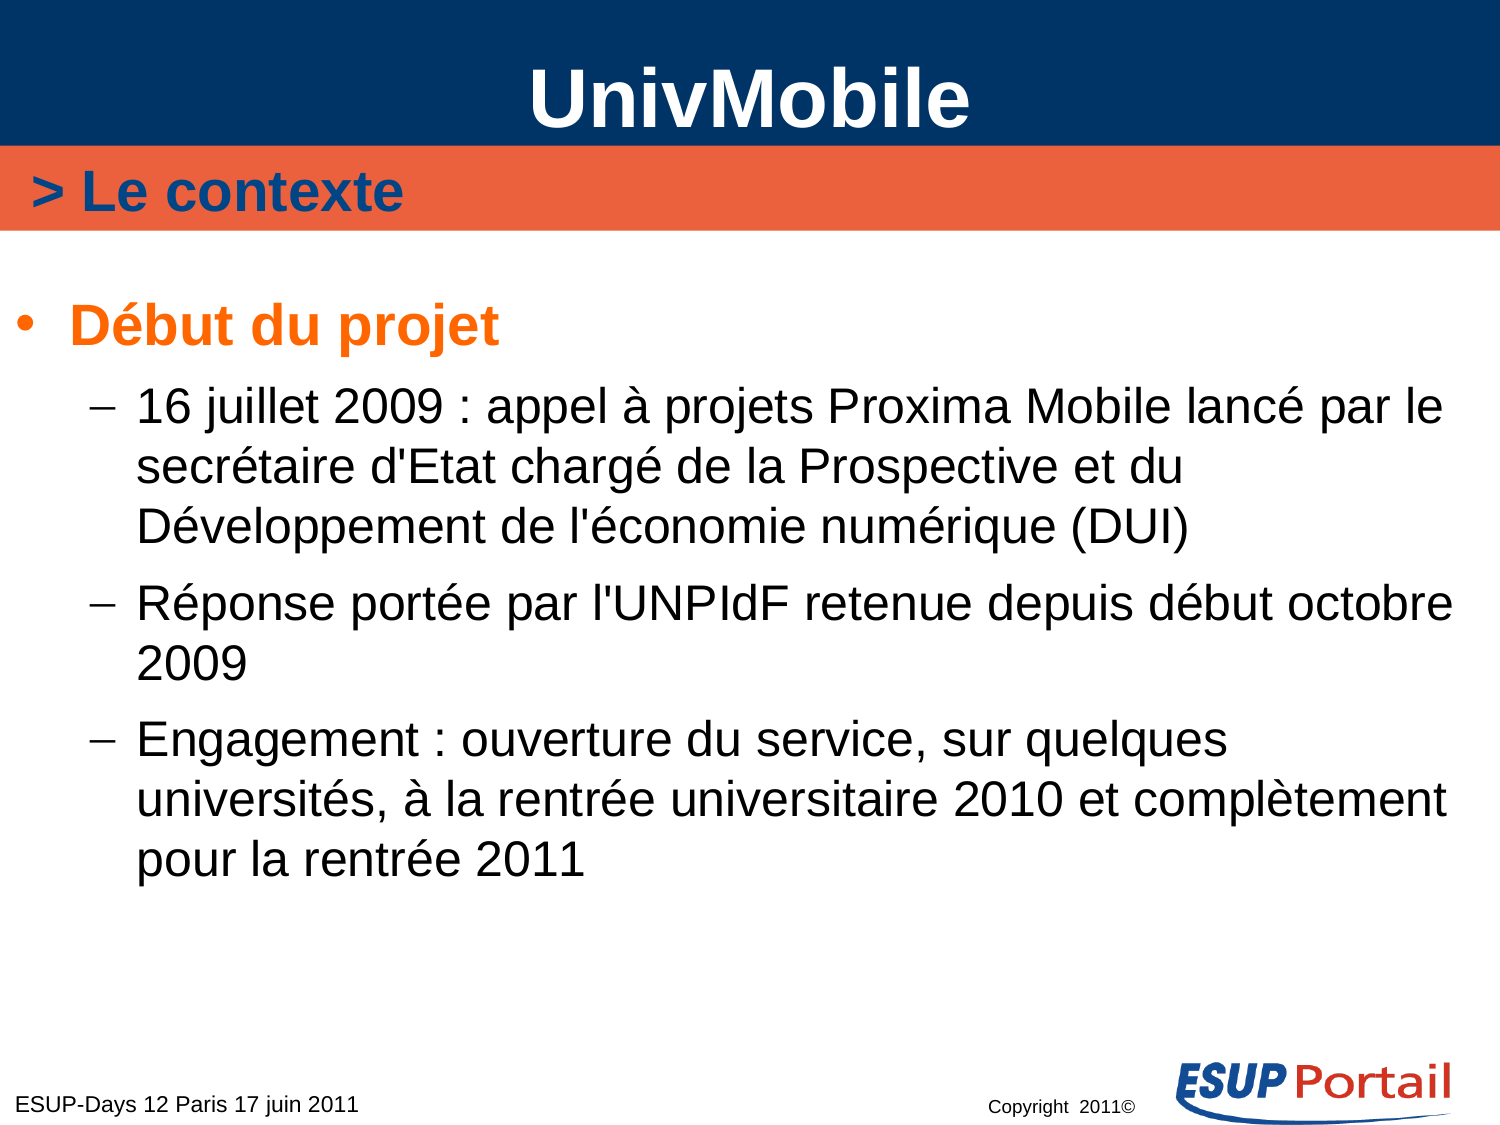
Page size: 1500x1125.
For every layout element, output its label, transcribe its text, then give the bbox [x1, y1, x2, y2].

text_box UnivMobile [0, 0, 1500, 145]
text_box > Le contexte [0, 145, 1500, 231]
text_box ESUP-Days 12 Paris 17 juin 2011 [0, 1074, 632, 1125]
text_box Début du projet 16 juillet 2009 : appel à projets Proxima Mobile lancé par le secrétaire d'Etat chargé de la Prospective et du Développement de l'économie numérique (DUI) Réponse portée par l'UNPIdF retenue depuis début octobre 2009 Engagement : ouverture du service, sur quelques universités, à la rentrée universitaire 2010 et complètement pour la rentrée 2011 [0, 231, 1500, 1074]
picture [1175, 1074, 1451, 1125]
